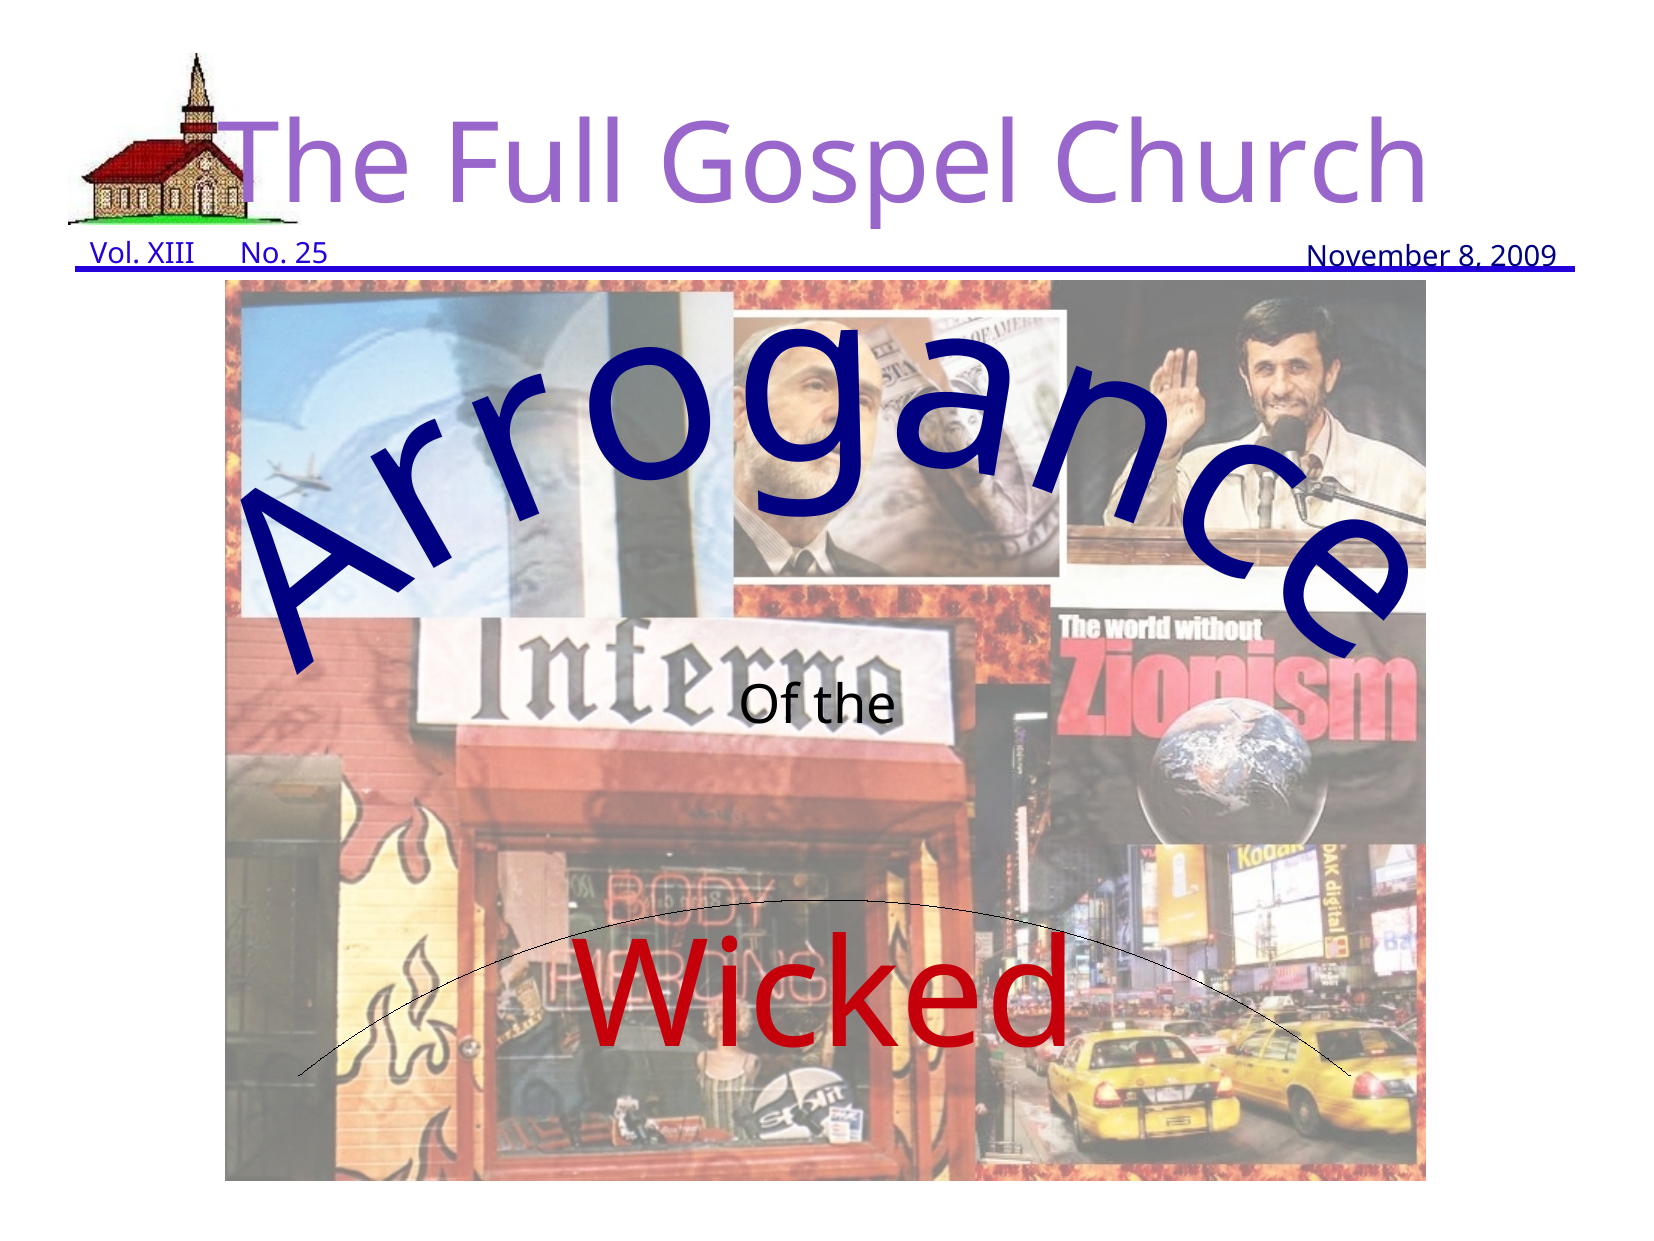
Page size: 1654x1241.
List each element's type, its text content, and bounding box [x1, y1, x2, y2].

picture [225, 280, 1426, 1181]
text_box Of the [499, 658, 1137, 739]
text_box Vol. XIII No. 25 [75, 272, 451, 276]
text_box Vol. XIII No. 25 [75, 225, 451, 266]
picture [68, 53, 301, 226]
text_box November 8, 2009 [1050, 225, 1576, 282]
text_box The Full Gospel Church [75, 75, 1576, 226]
